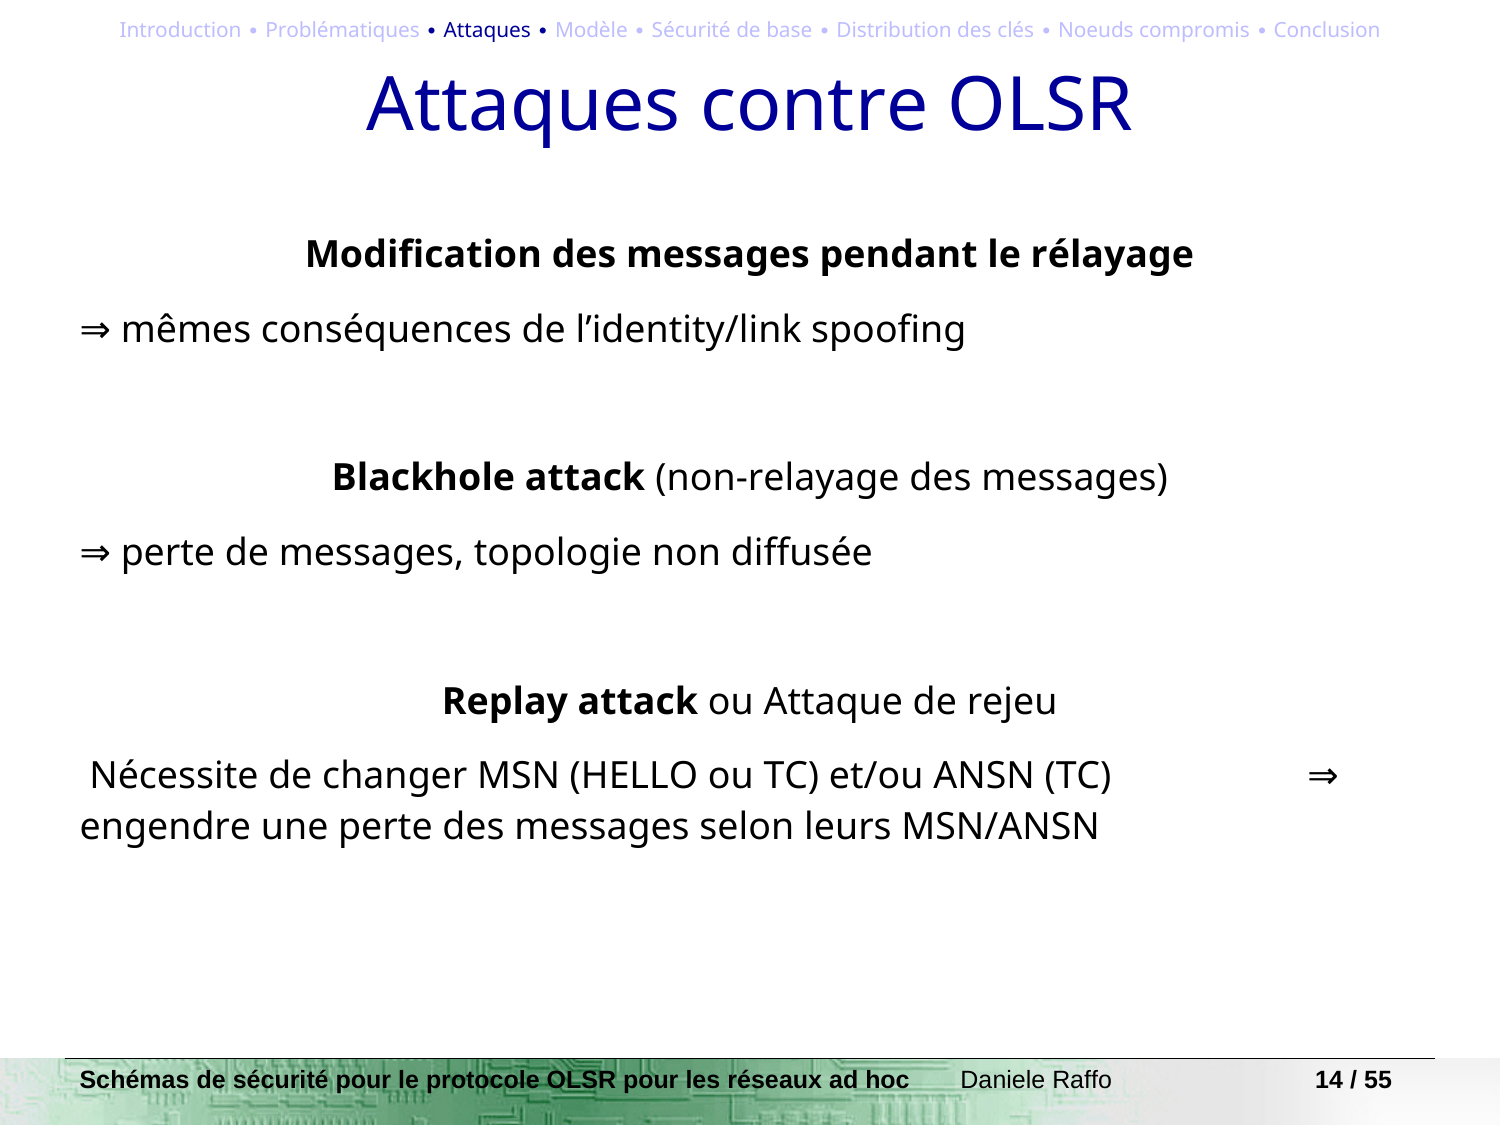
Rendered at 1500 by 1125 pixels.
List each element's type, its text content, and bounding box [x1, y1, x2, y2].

text_box Attaques contre OLSR [64, 52, 1436, 161]
text_box Schémas de sécurité pour le protocole OLSR pour les réseaux ad hoc Daniele Raffo [64, 1058, 1436, 1103]
text_box Modification des messages pendant le rélayage ⇒ mêmes conséquences de l’identity/link spoofing Blackhole attack (non-relayage des messages) ⇒ perte de messages, topologie non diffusée Replay attack ou Attaque de rejeu Nécessite de changer MSN (HELLO ou TC) et/ou ANSN (TC) ⇒ engendre une perte des messages selon leurs MSN/ANSN [64, 219, 1436, 859]
picture [0, 1058, 1500, 1125]
text_box Introduction ∙ Problématiques ∙ Attaques ∙ Modèle ∙ Sécurité de base ∙ Distribution des clés ∙ Noeuds compromis ∙ Conclusion [0, 7, 1500, 52]
